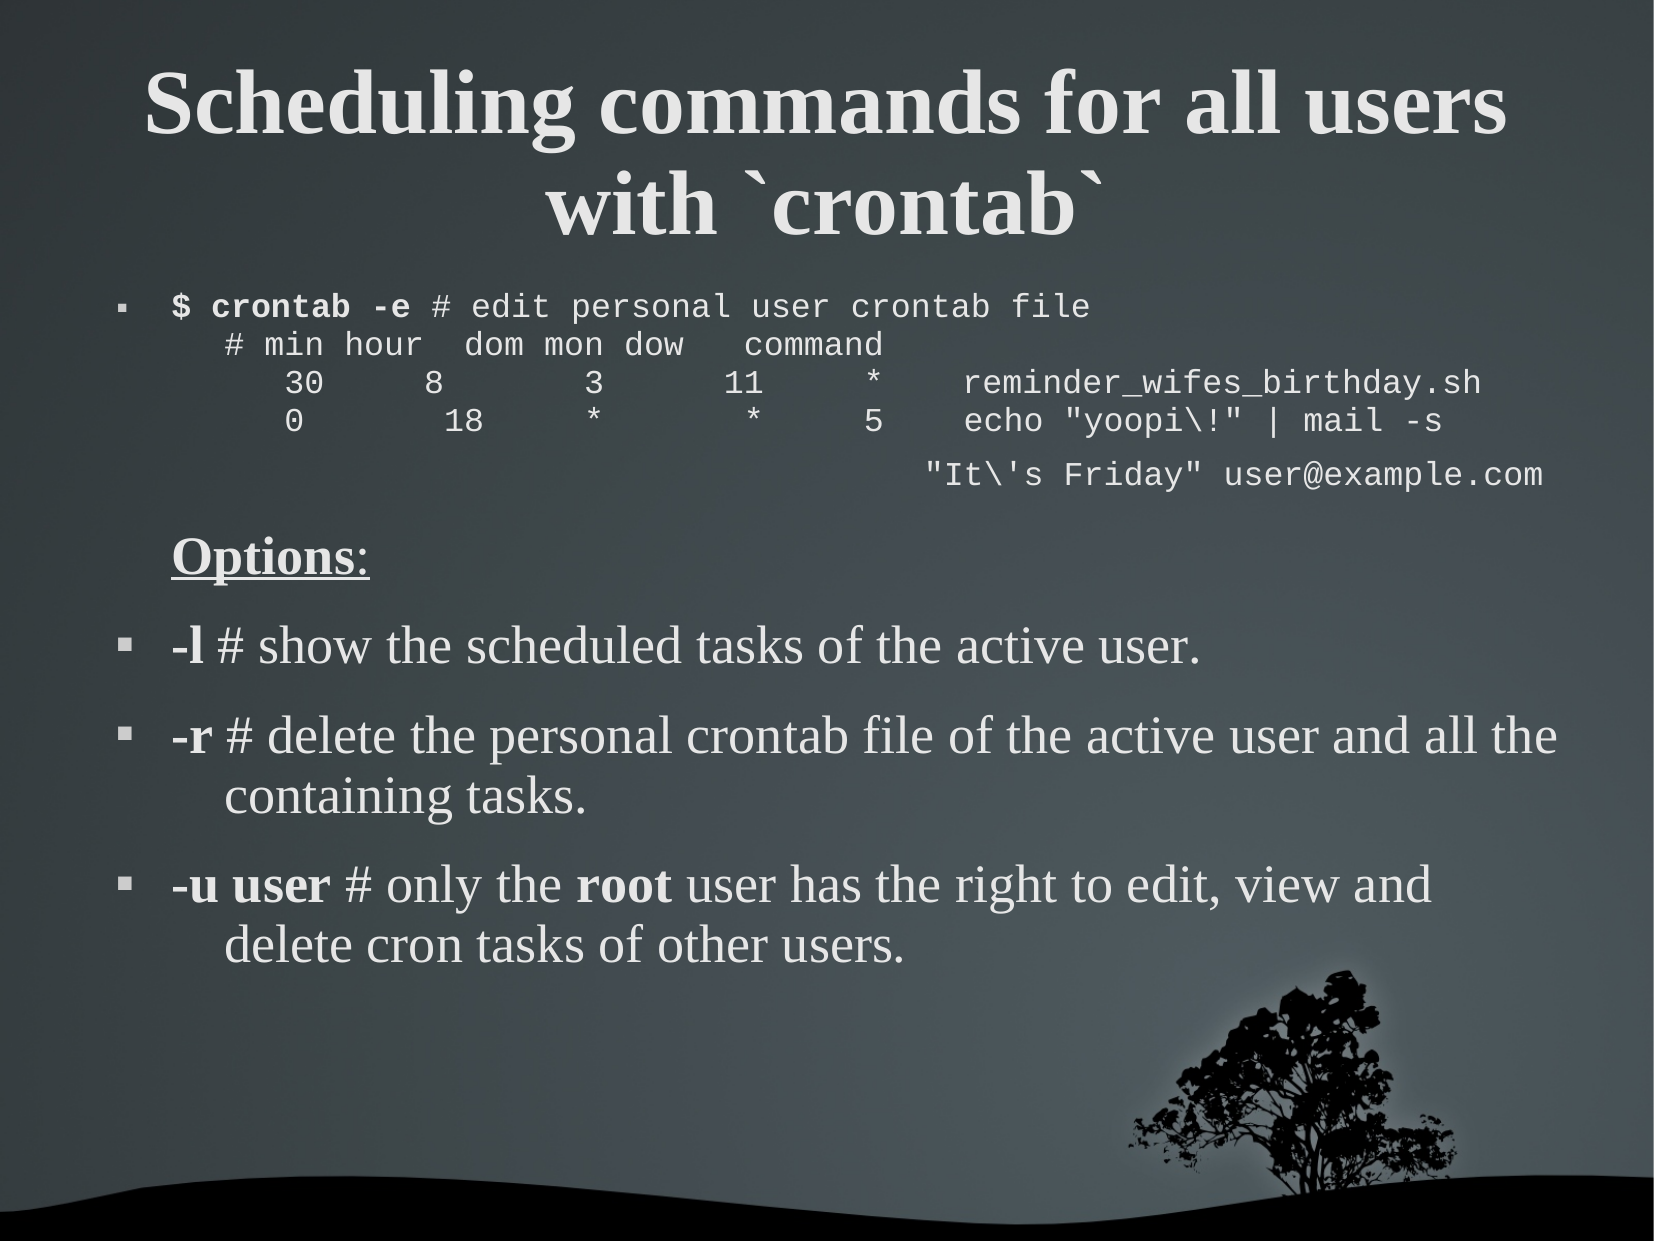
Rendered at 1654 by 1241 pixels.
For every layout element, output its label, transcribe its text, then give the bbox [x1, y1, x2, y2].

list $ crontab -e # edit personal user crontab file # min hour dom mon dow command 30 8 3 11 * reminder_wifes_birthday.sh 0 18 * * 5 echo "yoopi\!" | mail -s "It\'s Friday" user@example.com Options: -l # show the scheduled tasks of the active user. -r # delete the personal crontab file of the active user and all the containing tasks. -u user # only the root user has the right to edit, view and delete cron tasks of other users. [82, 290, 1571, 1117]
picture [0, 0, 1654, 1241]
title Scheduling commands for all users with `crontab` [82, 49, 1571, 257]
